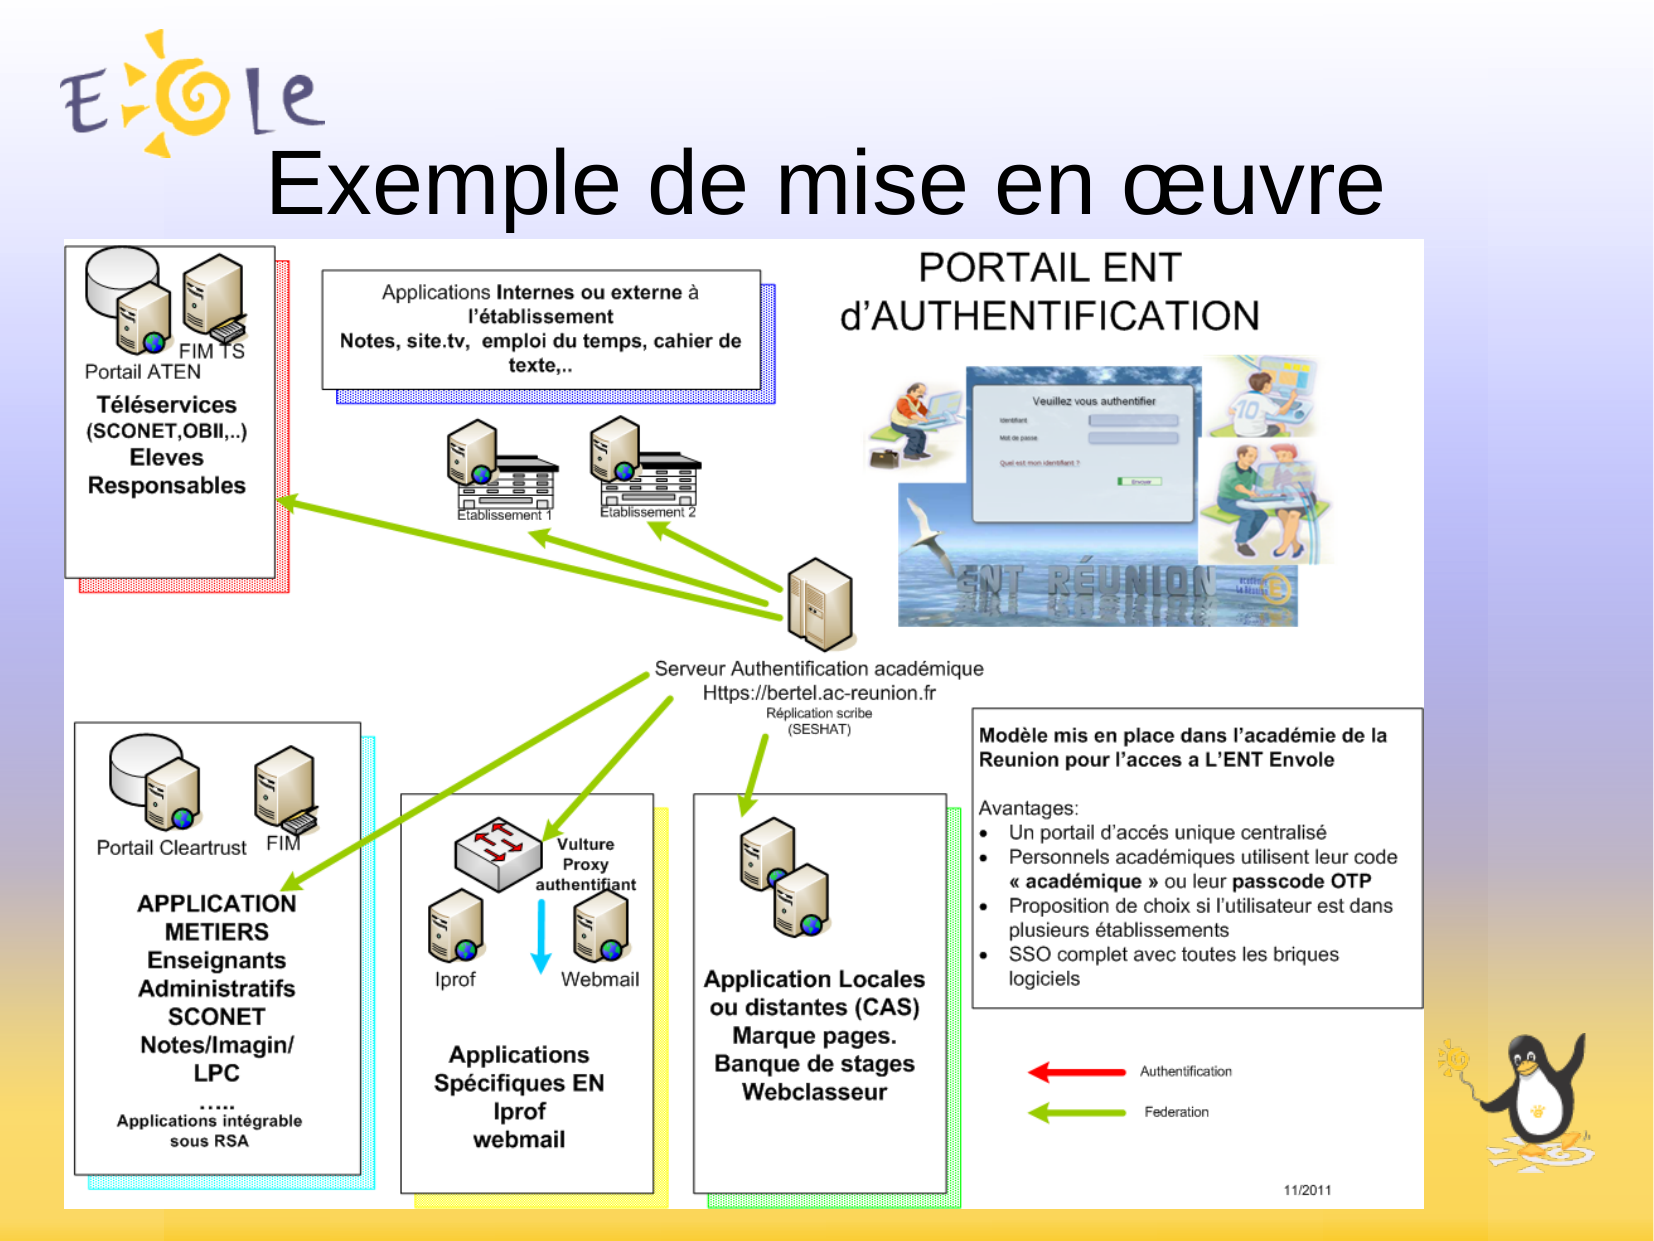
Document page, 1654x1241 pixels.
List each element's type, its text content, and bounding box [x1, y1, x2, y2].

picture [0, 0, 1654, 1241]
title Exemple de mise en œuvre [82, 86, 1571, 279]
